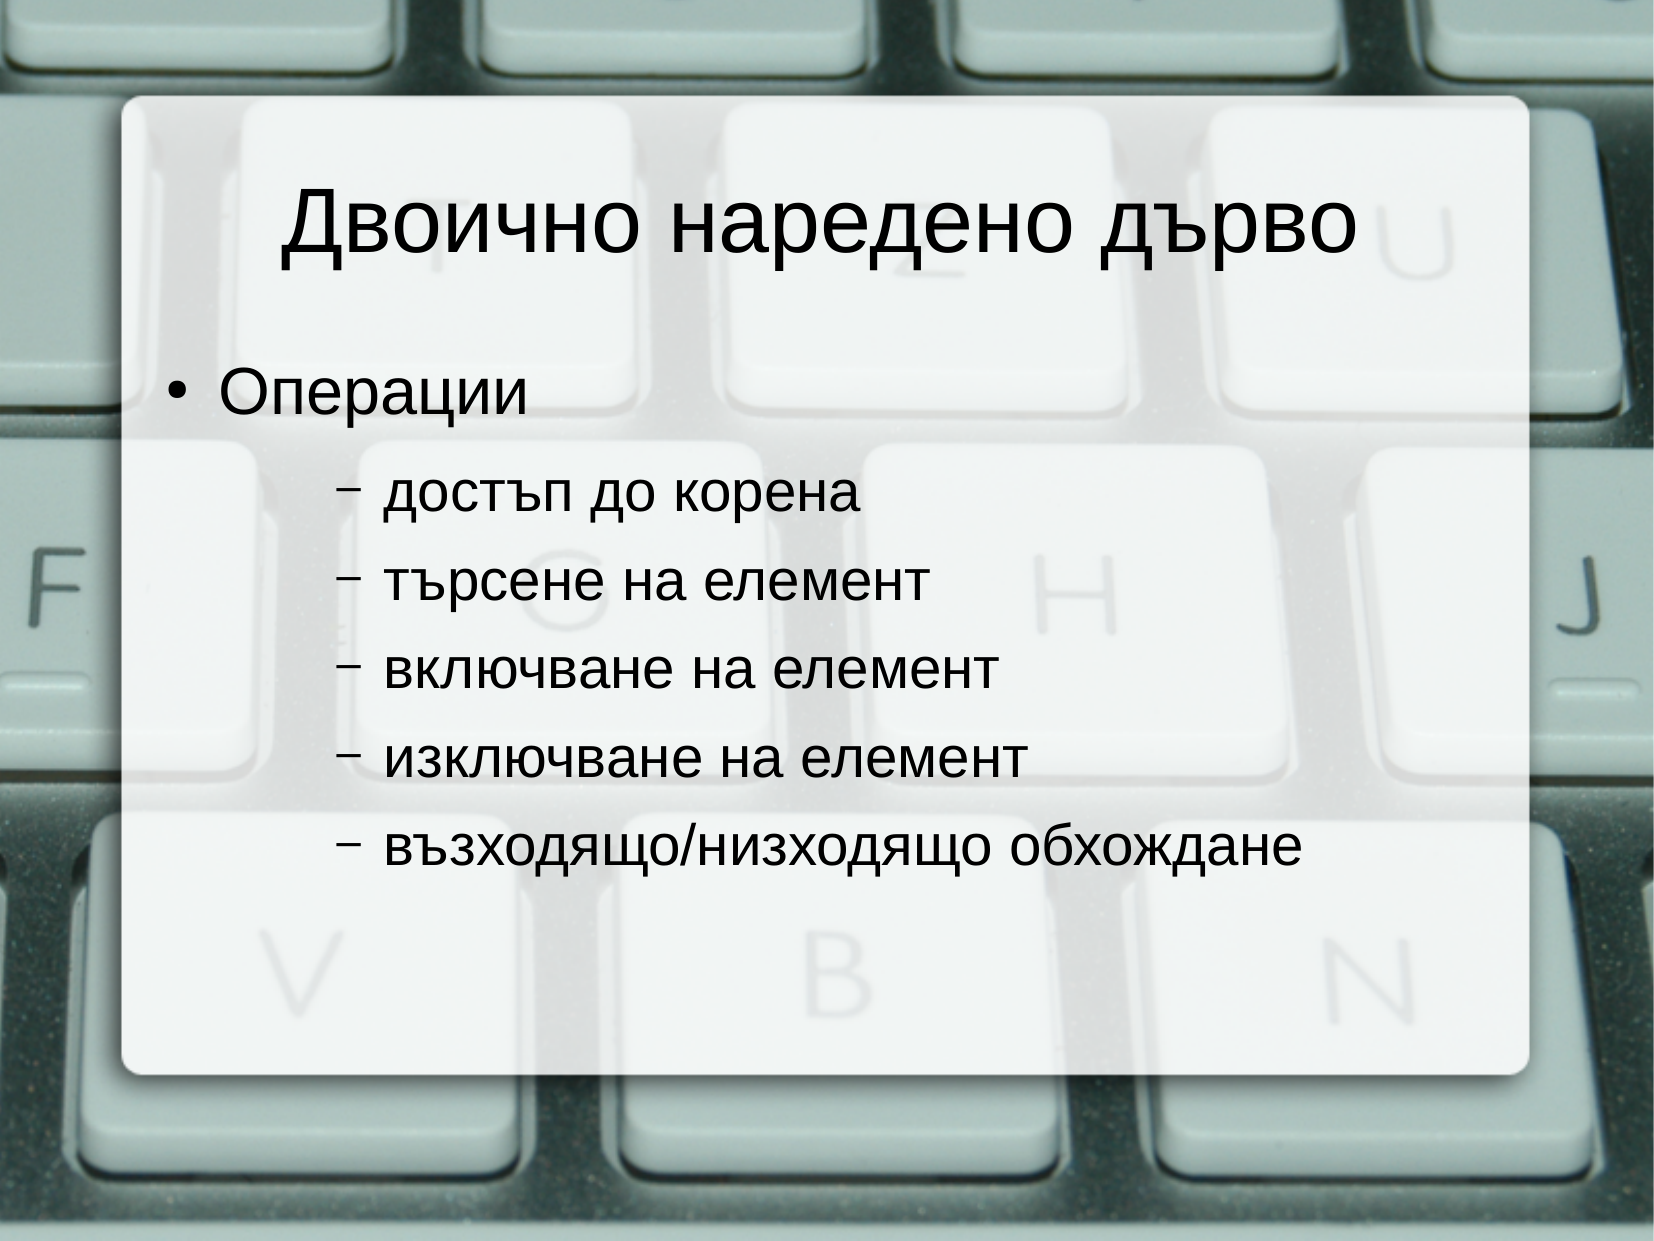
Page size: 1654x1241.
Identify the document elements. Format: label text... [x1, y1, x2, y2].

list Операции достъп до корена търсене на елемент включване на елемент изключване на елемент възходящо/низходящо обхождане [147, 354, 1506, 1074]
picture [0, 0, 1654, 1241]
title Двоично наредено дърво [135, 117, 1506, 325]
